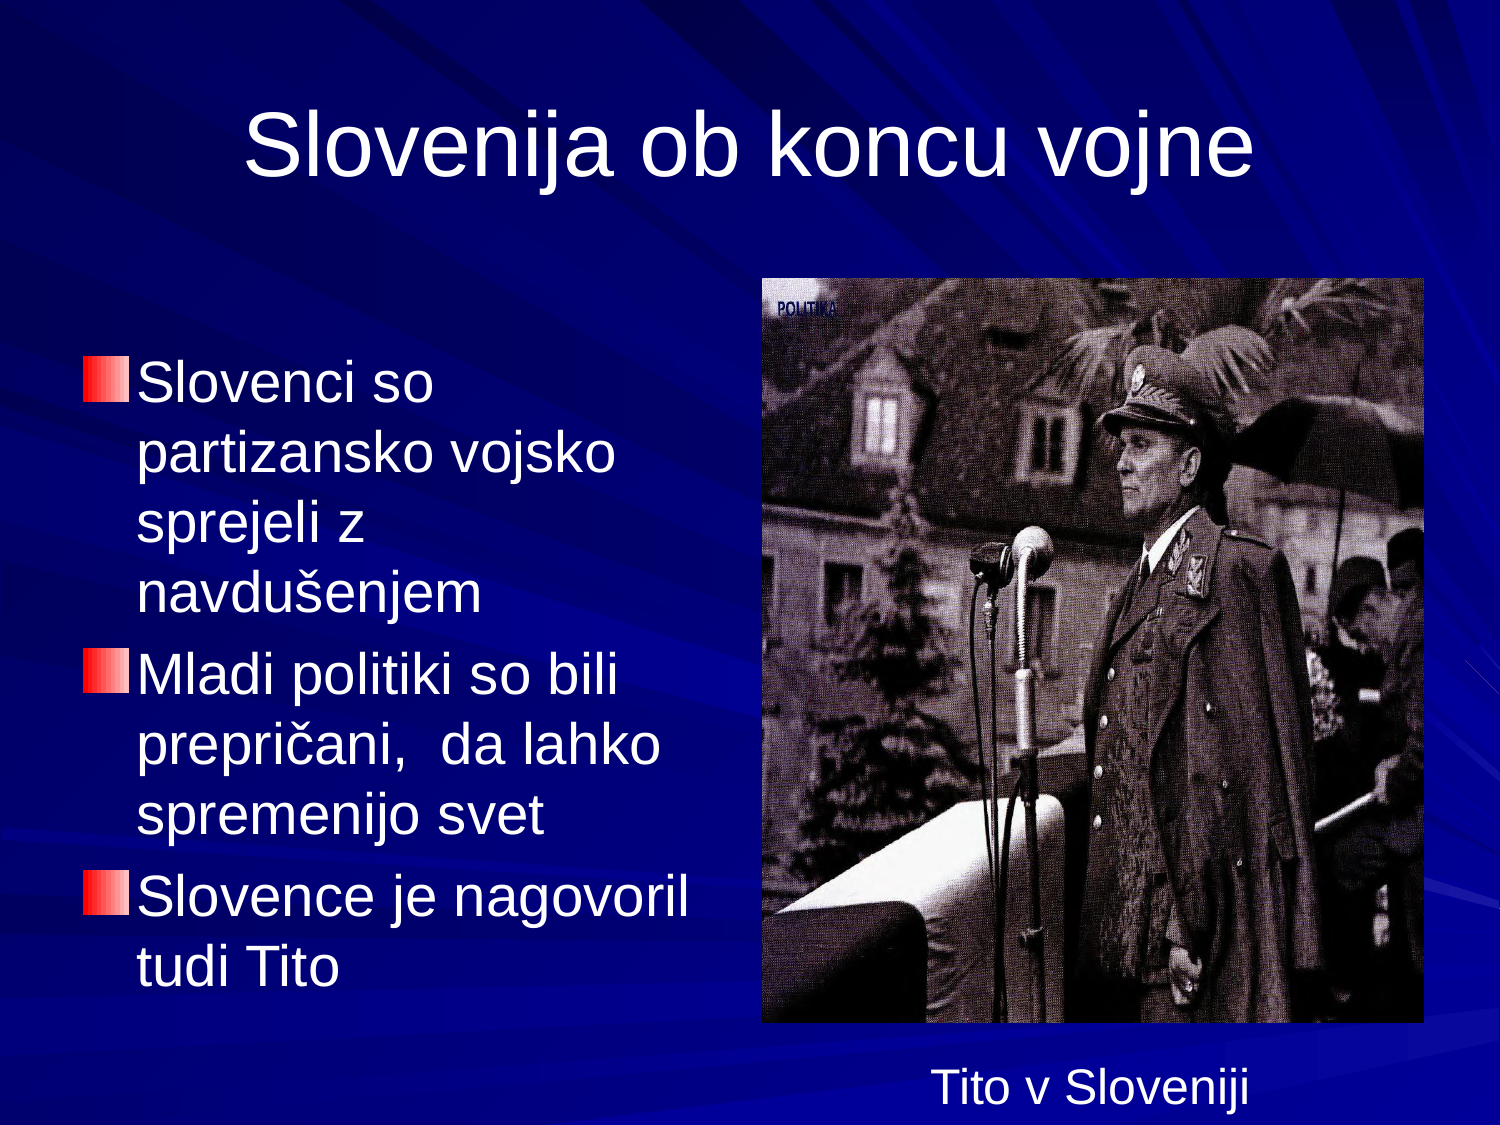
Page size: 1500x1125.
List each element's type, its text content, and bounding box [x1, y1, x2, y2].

text_box Tito v Sloveniji [761, 1046, 1424, 1122]
title Slovenija ob koncu vojne [75, 45, 1425, 234]
picture [762, 278, 1424, 1023]
list Slovenci so partizansko vojsko sprejeli z navdušenjem Mladi politiki so bili prepričani, da lahko spremenijo svet Slovence je nagovoril tudi Tito [64, 255, 728, 999]
